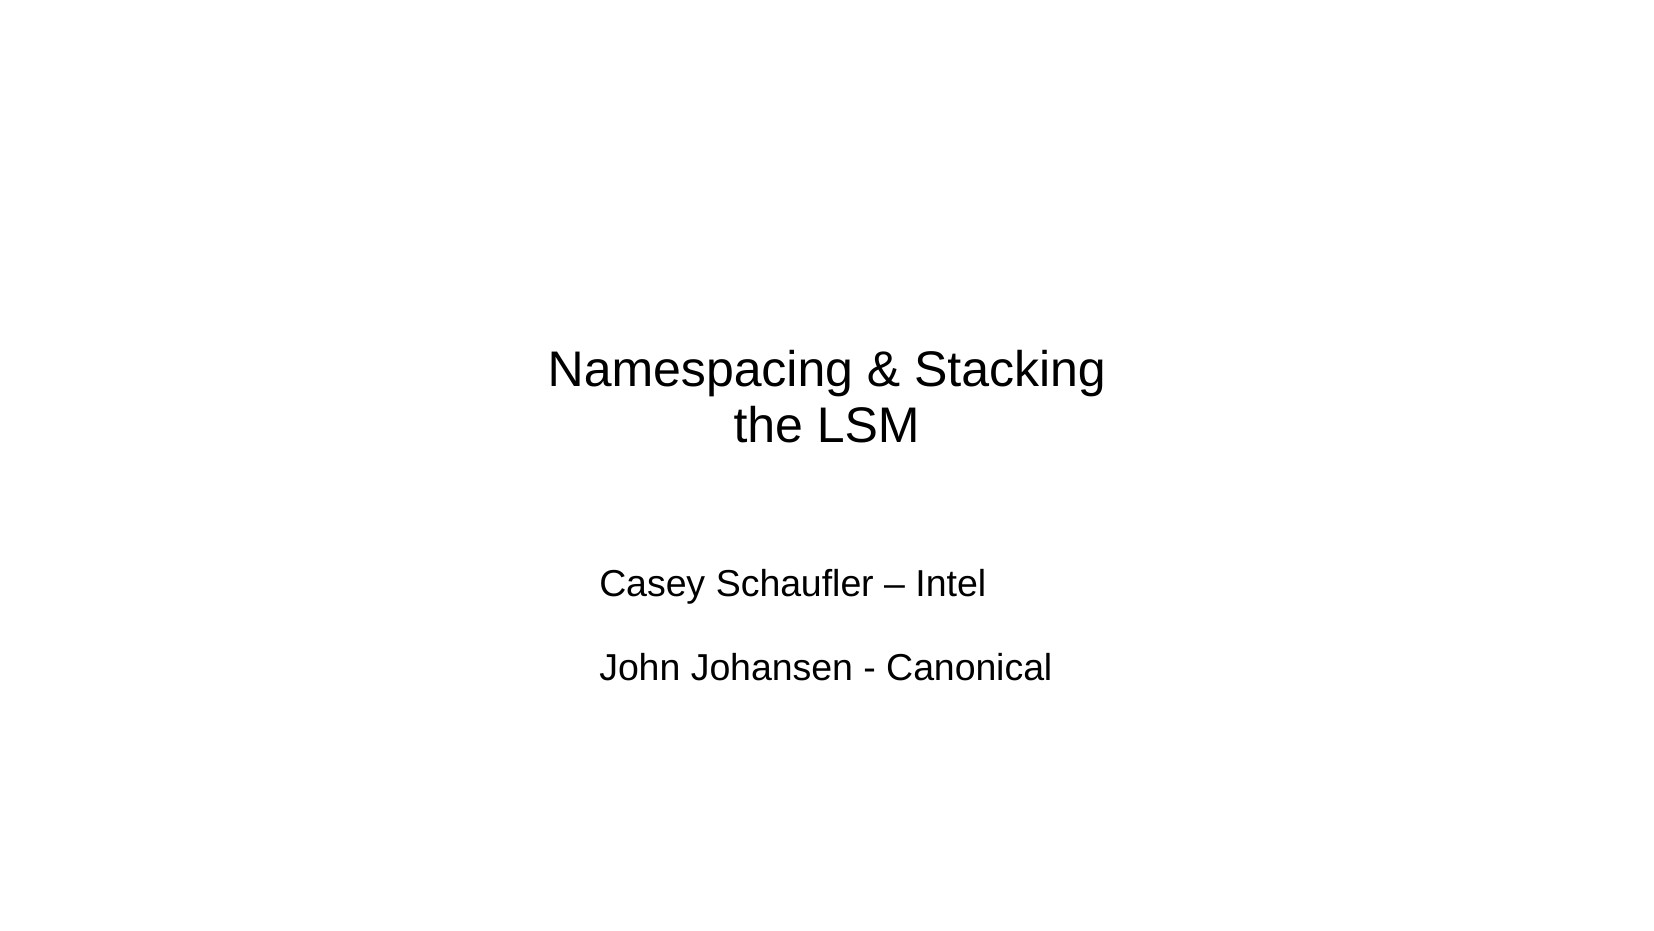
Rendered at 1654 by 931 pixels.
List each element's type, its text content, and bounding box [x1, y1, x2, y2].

text_box Casey Schaufler – Intel John Johansen - Canonical [584, 555, 1069, 695]
subtitle Namespacing & Stacking the LSM [82, 37, 1571, 758]
